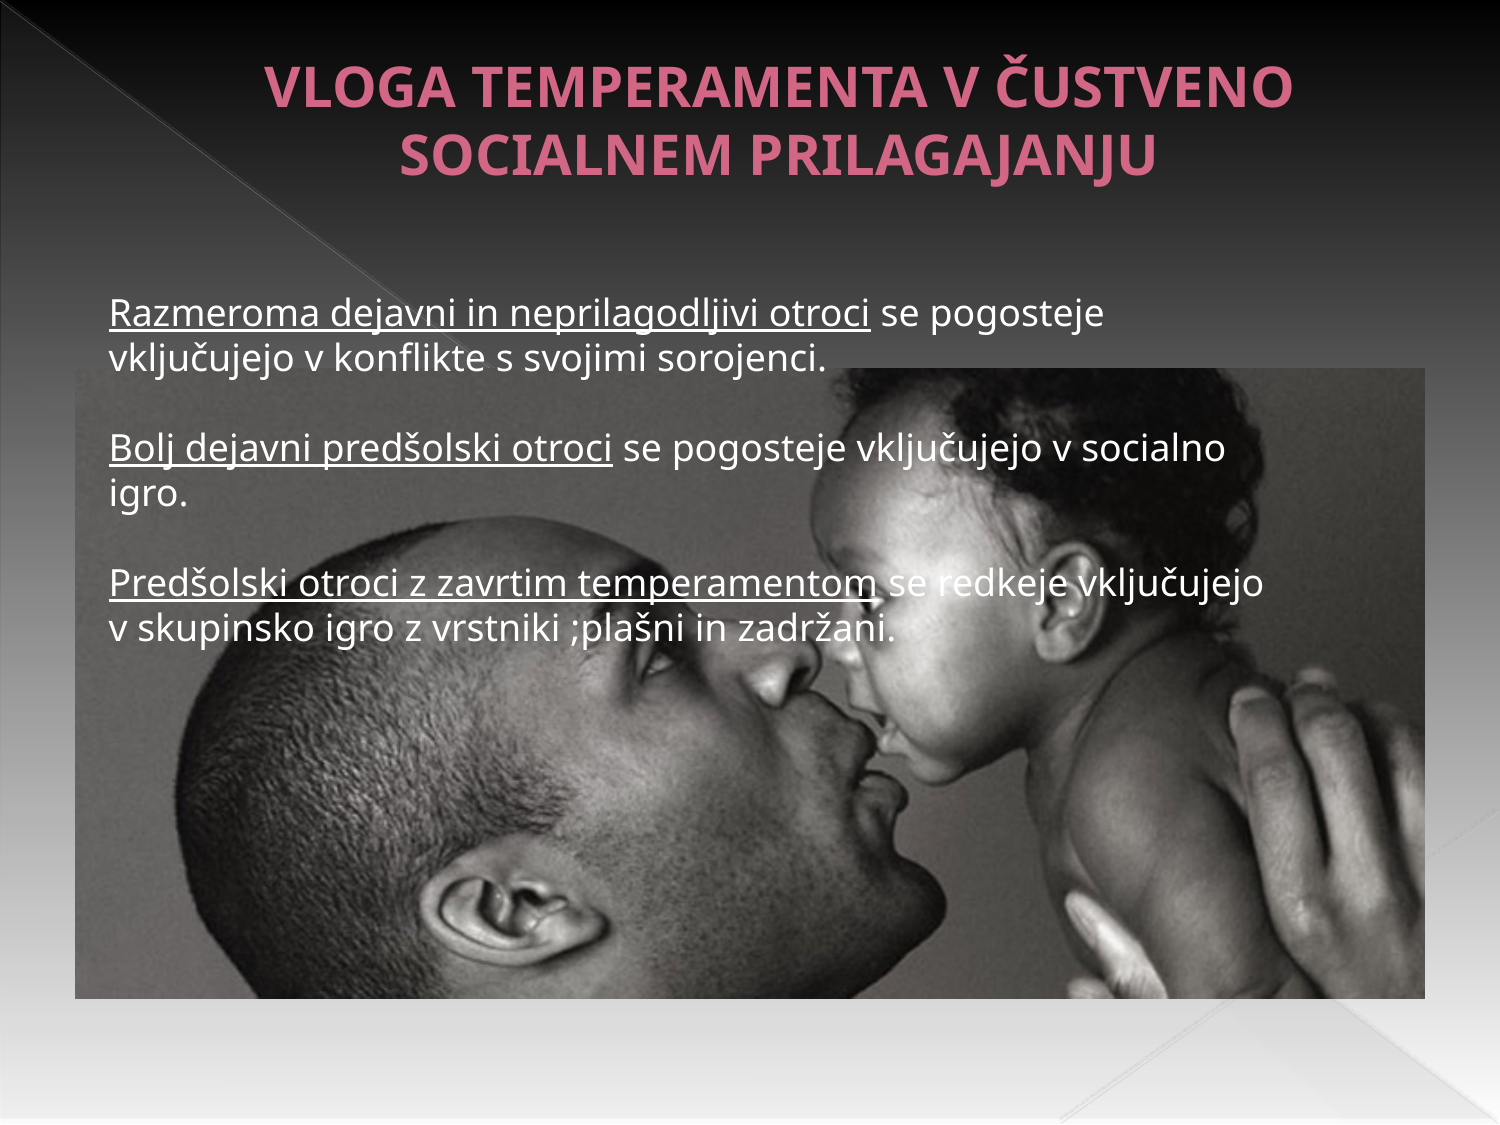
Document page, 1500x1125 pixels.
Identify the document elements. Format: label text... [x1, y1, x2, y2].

title VLOGA TEMPERAMENTA V ČUSTVENO SOCIALNEM PRILAGAJANJU [75, 43, 1425, 274]
picture [75, 368, 1425, 999]
text_box Razmeroma dejavni in neprilagodljivi otroci se pogosteje vključujejo v konflikte s svojimi sorojenci. Bolj dejavni predšolski otroci se pogosteje vključujejo v socialno igro. Predšolski otroci z zavrtim temperamentom se redkeje vključujejo v skupinsko igro z vrstniki ;plašni in zadržani. [93, 281, 1301, 746]
